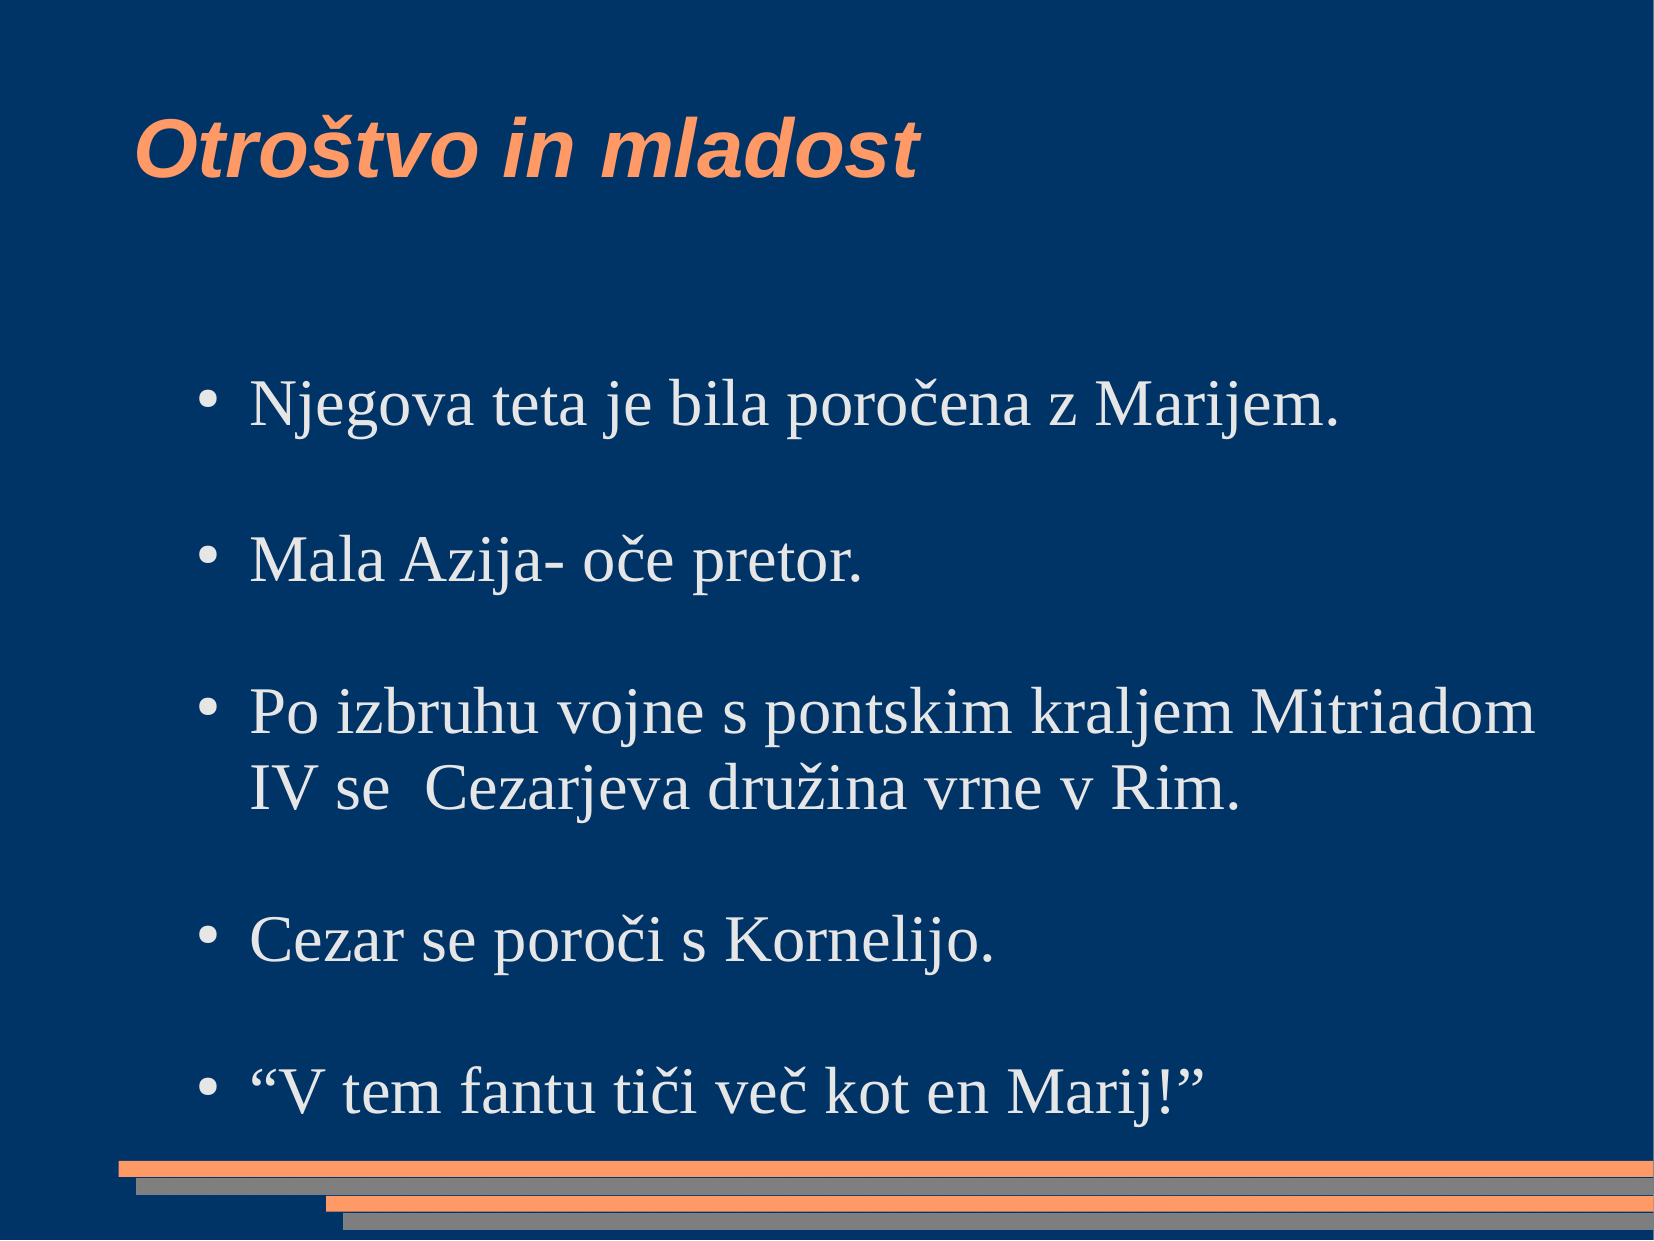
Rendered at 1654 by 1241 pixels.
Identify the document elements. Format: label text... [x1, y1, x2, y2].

title Otroštvo in mladost [121, 46, 1534, 254]
list Njegova teta je bila poročena z Marijem. Mala Azija- oče pretor. Po izbruhu vojne s pontskim kraljem Mitriadom IV se Cezarjeva družina vrne v Rim. Cezar se poroči s Kornelijo. “V tem fantu tiči več kot en Marij!” [178, 364, 1570, 1129]
